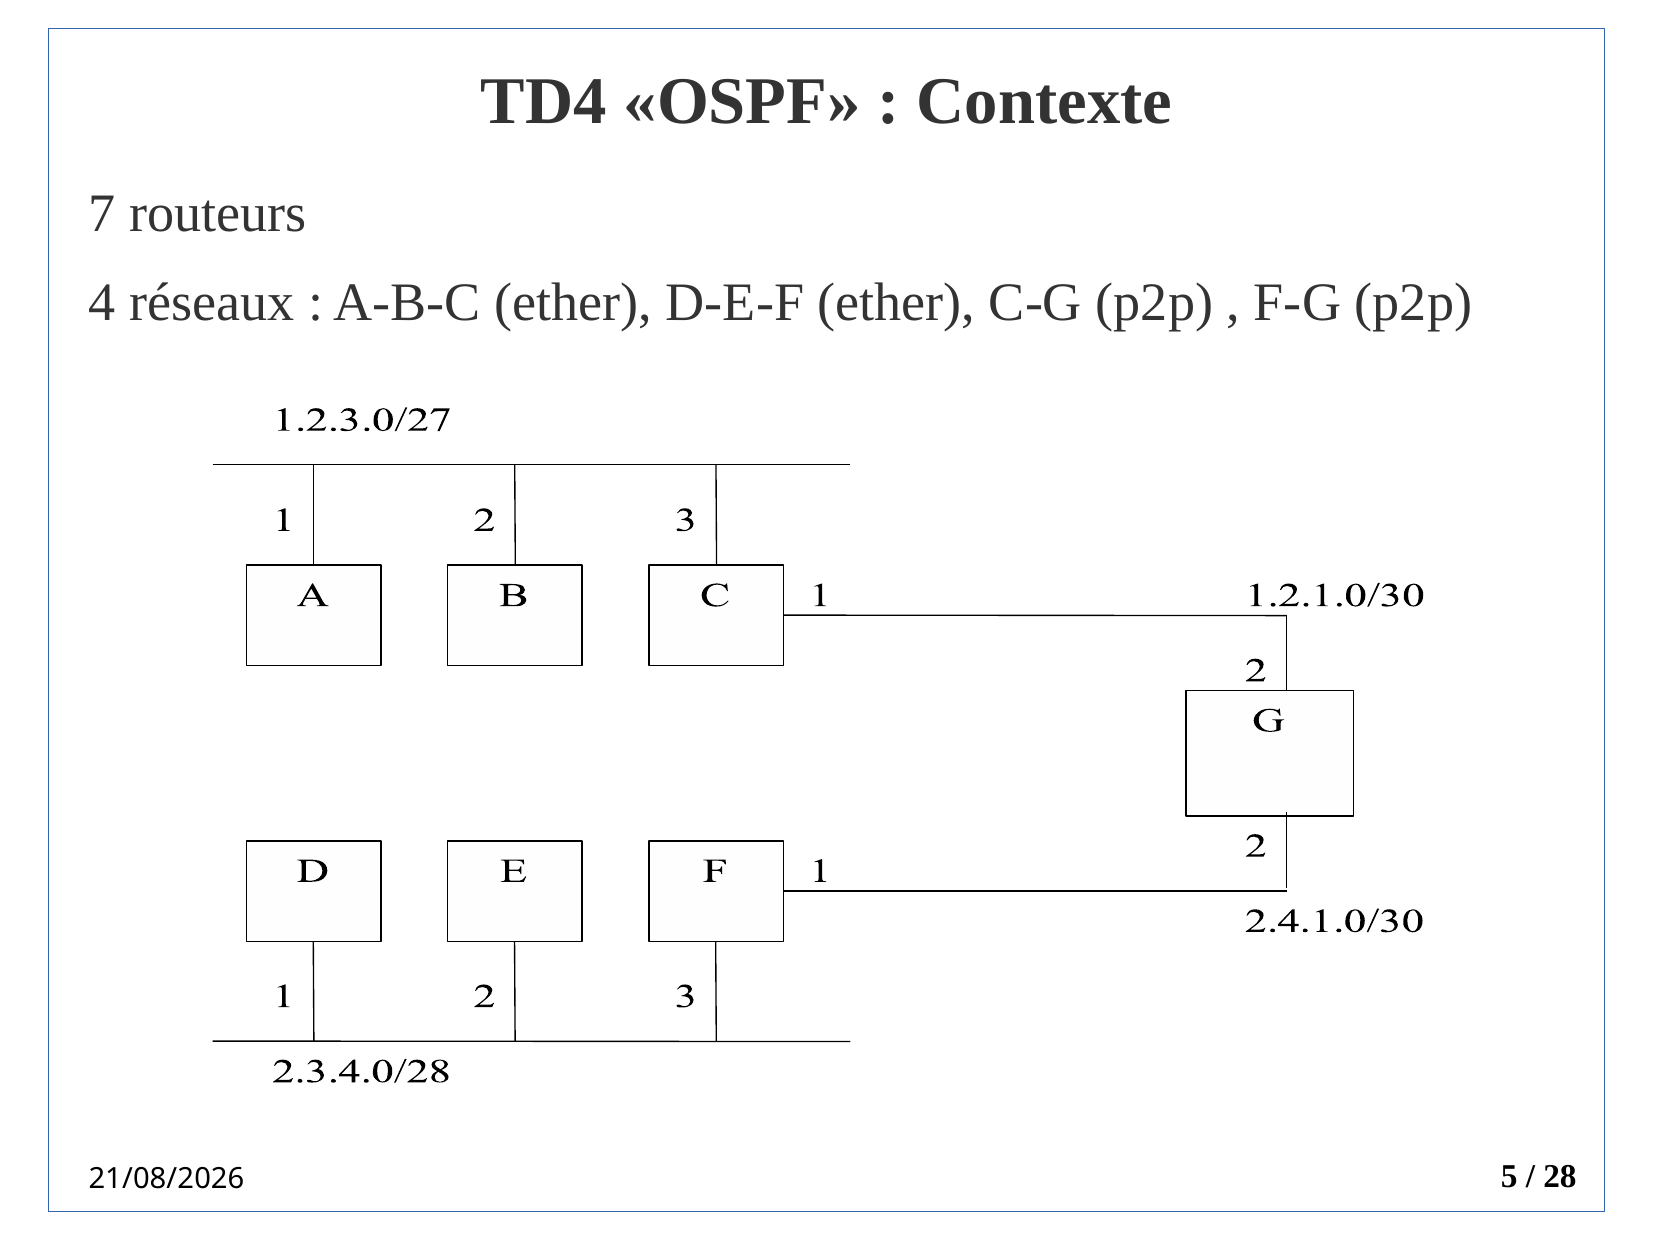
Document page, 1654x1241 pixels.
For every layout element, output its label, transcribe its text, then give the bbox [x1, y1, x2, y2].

text_box [1366, 908, 1380, 933]
text_box [676, 508, 694, 532]
text_box [448, 566, 581, 665]
text_box [1250, 583, 1262, 607]
text_box [474, 984, 495, 1008]
text_box [306, 1059, 324, 1083]
text_box [394, 407, 408, 432]
text_box [676, 984, 694, 1008]
text_box [408, 408, 428, 431]
text_box [1345, 909, 1365, 933]
text_box [407, 1059, 428, 1083]
text_box [1381, 583, 1399, 607]
text_box [340, 408, 358, 432]
text_box [1245, 658, 1266, 682]
text_box [1316, 583, 1329, 607]
text_box [394, 1058, 407, 1083]
text_box [306, 408, 327, 431]
text_box [1187, 691, 1353, 815]
text_box [1346, 583, 1366, 607]
text_box [277, 984, 290, 1008]
text_box [247, 842, 380, 941]
text_box [431, 1059, 449, 1083]
title TD4 «OSPF» : Contexte [88, 61, 1565, 142]
text_box [650, 566, 783, 665]
text_box [474, 508, 495, 531]
text_box [247, 566, 380, 665]
text_box [277, 408, 290, 431]
text_box [273, 1059, 294, 1083]
text_box [1367, 582, 1380, 607]
text_box [1403, 583, 1424, 607]
text_box [1380, 909, 1398, 933]
text_box [650, 842, 783, 941]
text_box [277, 508, 290, 531]
text_box [1245, 909, 1266, 932]
text_box [1278, 909, 1299, 932]
text_box [372, 1059, 393, 1083]
text_box [448, 842, 581, 941]
text_box [814, 583, 827, 607]
text_box [1403, 909, 1423, 933]
list 7 routeurs 4 réseaux : A-B-C (ether), D-E-F (ether), C-G (p2p) , F-G (p2p) [88, 183, 1565, 1123]
text_box [1315, 909, 1328, 932]
text_box [1279, 583, 1299, 607]
text_box [373, 408, 393, 432]
text_box [430, 408, 450, 432]
text_box [339, 1059, 360, 1083]
text_box [814, 859, 827, 882]
text_box [1245, 834, 1266, 857]
